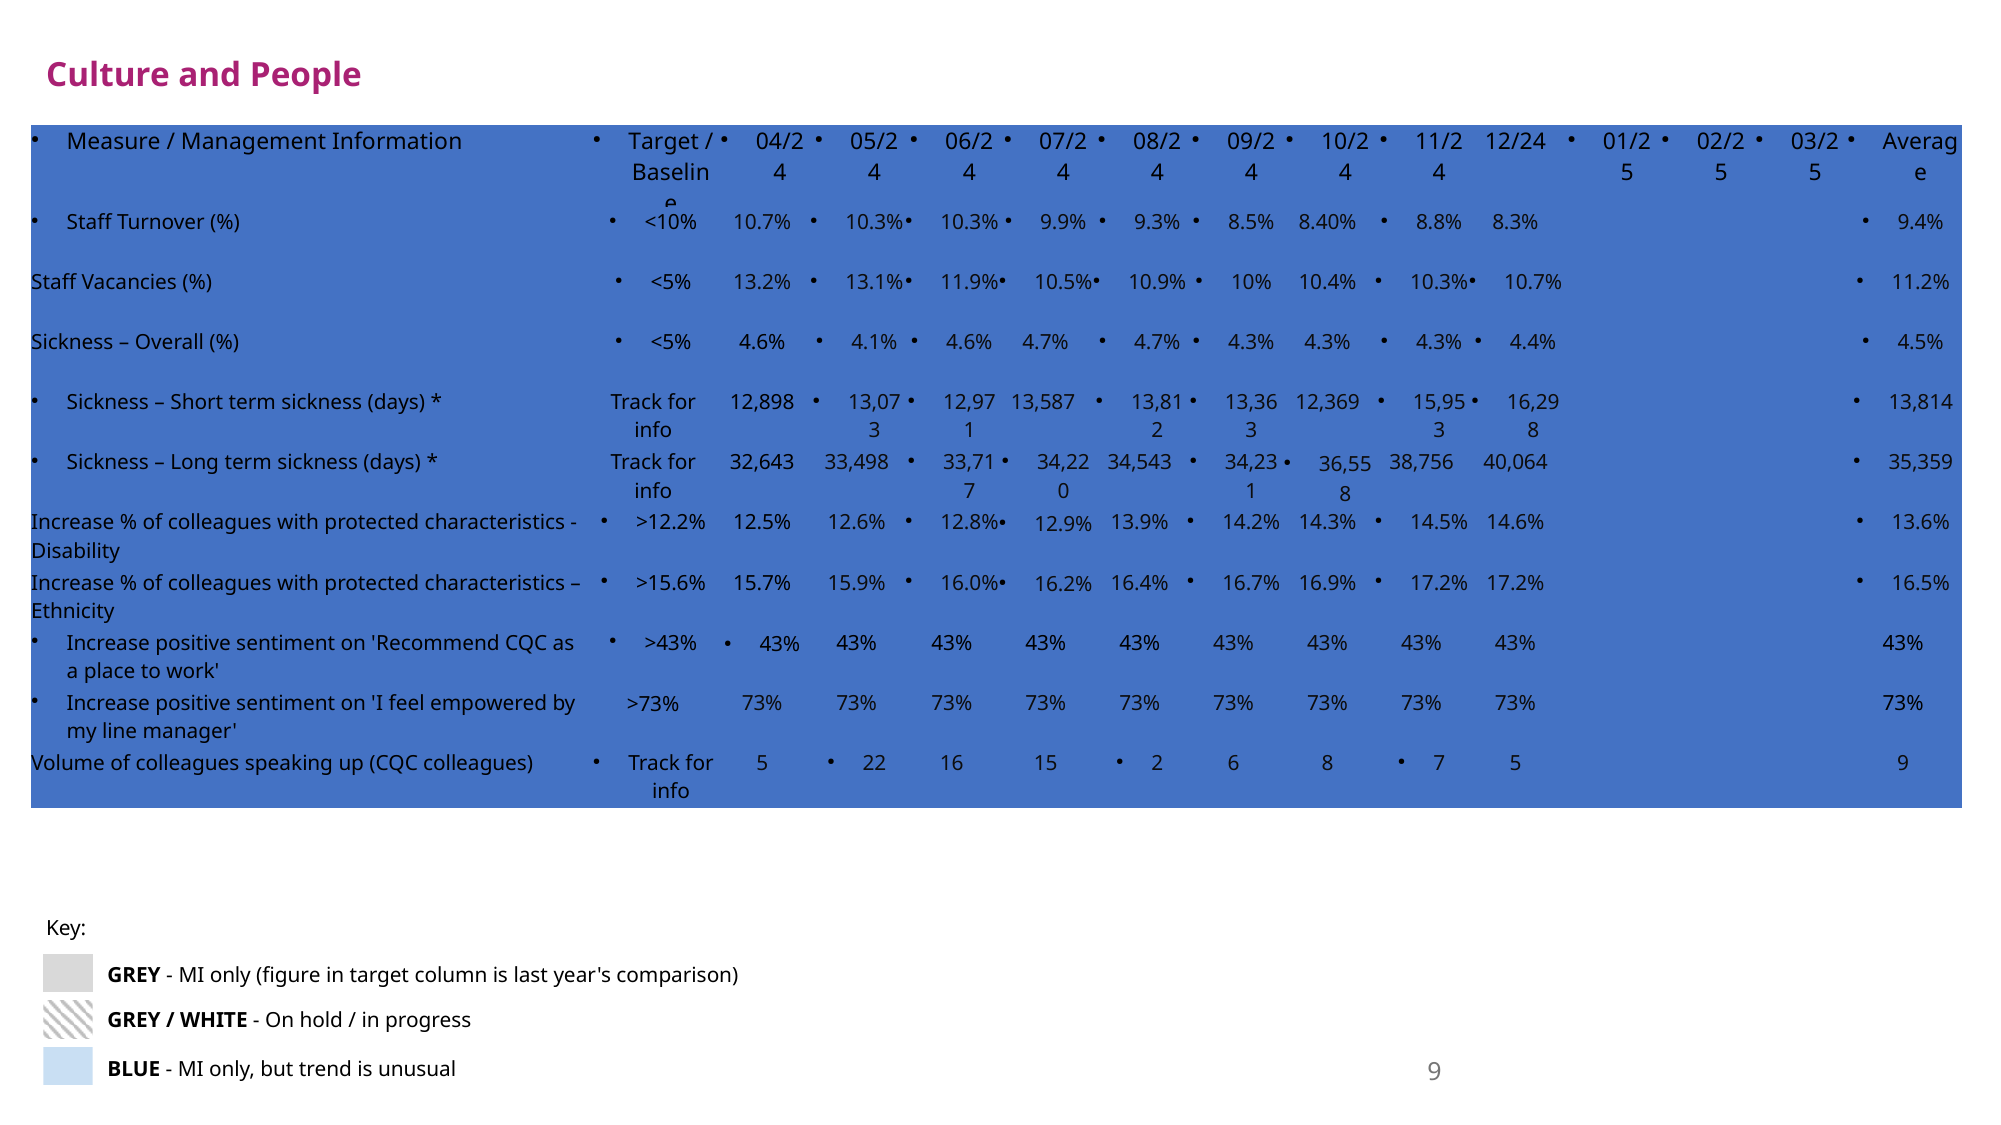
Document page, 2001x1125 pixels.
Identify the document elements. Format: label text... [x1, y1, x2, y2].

table_header 03/25 [1750, 125, 1844, 207]
table_cell 12.6% [809, 508, 905, 568]
table_cell [1750, 748, 1844, 808]
table_cell 13,073 [809, 387, 905, 448]
table_cell [1656, 568, 1750, 628]
table_cell Staff Turnover (%) [31, 207, 591, 267]
table_cell 16.4% [1093, 568, 1187, 628]
table_cell 32,643 [716, 448, 809, 508]
table_cell 16.5% [1844, 568, 1962, 628]
table_cell 34,220 [999, 448, 1093, 508]
table_cell 43% [999, 628, 1093, 688]
table_cell 4.5% [1844, 327, 1962, 387]
table_cell 8.40% [1281, 207, 1375, 267]
table_cell 43% [809, 628, 905, 688]
table_cell [1656, 448, 1750, 508]
table_cell >15.6% [591, 568, 716, 628]
table_cell >43% [591, 628, 716, 688]
table_cell 12,898 [716, 387, 809, 448]
table_cell [1562, 688, 1656, 748]
table_cell 73% [716, 688, 809, 748]
table_cell 43% [1281, 628, 1375, 688]
table_cell [1750, 688, 1844, 748]
table_cell 73% [1187, 688, 1281, 748]
table_cell 5 [716, 748, 809, 808]
table_cell 14.5% [1375, 508, 1468, 568]
table_header 01/25 [1562, 125, 1656, 207]
table_cell 8 [1281, 748, 1375, 808]
table_cell 15.7% [716, 568, 809, 628]
table_header 09/24 [1187, 125, 1281, 207]
table_cell 10.3% [905, 207, 999, 267]
table_cell 10.7% [716, 207, 809, 267]
table_cell 9.9% [999, 207, 1093, 267]
table_cell 4.7% [999, 327, 1093, 387]
table_cell Increase positive sentiment on 'I feel empowered by my line manager' [31, 688, 591, 748]
table_cell 14.6% [1468, 508, 1562, 568]
table_cell 43% [1093, 628, 1187, 688]
table_cell [1562, 628, 1656, 688]
table_cell 13.2% [716, 267, 809, 327]
table_cell 73% [1093, 688, 1187, 748]
table_cell 16.2% [999, 568, 1093, 628]
table_cell [1562, 267, 1656, 327]
table_cell 12.8% [905, 508, 999, 568]
table_cell 10% [1187, 267, 1281, 327]
table_cell 73% [809, 688, 905, 748]
table_cell 34,231 [1187, 448, 1281, 508]
table_cell 16.9% [1281, 568, 1375, 628]
table_cell 6 [1187, 748, 1281, 808]
table_cell Sickness – Short term sickness (days) * [31, 387, 591, 448]
table_cell [1562, 568, 1656, 628]
table_cell 9 [1844, 748, 1962, 808]
table_cell [1562, 748, 1656, 808]
table_cell <5% [591, 327, 716, 387]
table_cell 73% [1375, 688, 1468, 748]
text_box [43, 954, 92, 992]
table_cell [1656, 267, 1750, 327]
table_cell >12.2% [591, 508, 716, 568]
table_cell 73% [1468, 688, 1562, 748]
table_cell 34,543 [1093, 448, 1187, 508]
table_header Measure / Management Information [31, 125, 591, 207]
table_cell 9.3% [1093, 207, 1187, 267]
table_cell [1656, 628, 1750, 688]
table_cell [1750, 207, 1844, 267]
table_cell 11.2% [1844, 267, 1962, 327]
table_cell 4.6% [716, 327, 809, 387]
text_box GREY - MI only (figure in target column is last year's comparison) [92, 954, 682, 995]
table_cell 15,953 [1375, 387, 1468, 448]
table_header 10/24 [1281, 125, 1375, 207]
table_header 11/24 [1375, 125, 1468, 207]
table_cell 16,298 [1468, 387, 1562, 448]
table_cell [1750, 628, 1844, 688]
table_cell 9.4% [1844, 207, 1962, 267]
table_cell Increase positive sentiment on 'Recommend CQC as a place to work' [31, 628, 591, 688]
table_cell [1750, 508, 1844, 568]
table_cell 73% [905, 688, 999, 748]
table_cell 12,971 [905, 387, 999, 448]
table_cell 8.8% [1375, 207, 1468, 267]
table_cell [1656, 748, 1750, 808]
table_cell Sickness – Overall (%) [31, 327, 591, 387]
table_cell <5% [591, 267, 716, 327]
table_cell 8.5% [1187, 207, 1281, 267]
text_box Key: [31, 906, 99, 948]
table_cell 4.1% [809, 327, 905, 387]
table_cell 10.7% [1468, 267, 1562, 327]
table_cell Sickness – Long term sickness (days) * [31, 448, 591, 508]
table_cell [1750, 387, 1844, 448]
text_box GREY / WHITE - On hold / in progress [92, 999, 445, 1040]
table_cell [1750, 568, 1844, 628]
table_cell <10% [591, 207, 716, 267]
table_cell 10.3% [809, 207, 905, 267]
table_cell 10.5% [999, 267, 1093, 327]
table_header 08/24 [1093, 125, 1187, 207]
table_cell [1750, 327, 1844, 387]
table_cell [1562, 448, 1656, 508]
table_cell 22 [809, 748, 905, 808]
table_cell [1656, 387, 1750, 448]
table_cell 10.4% [1281, 267, 1375, 327]
table_cell 4.3% [1375, 327, 1468, 387]
table_cell 13.6% [1844, 508, 1962, 568]
table_cell 13,363 [1187, 387, 1281, 448]
table_cell 14.2% [1187, 508, 1281, 568]
table_cell 38,756 [1375, 448, 1468, 508]
table_cell 73% [999, 688, 1093, 748]
table_cell 16 [905, 748, 999, 808]
table_header 06/24 [905, 125, 999, 207]
text_box BLUE - MI only, but trend is unusual [92, 1048, 435, 1089]
table_cell 4.6% [905, 327, 999, 387]
table_cell 43% [716, 628, 809, 688]
table_cell Increase % of colleagues with protected characteristics - Disability [31, 508, 591, 568]
table_cell Track for info [591, 748, 716, 808]
table_cell 13,587 [999, 387, 1093, 448]
table_cell 15.9% [809, 568, 905, 628]
table_header 12/24 [1468, 125, 1562, 207]
table_cell 4.4% [1468, 327, 1562, 387]
table_cell 40,064 [1468, 448, 1562, 508]
table_cell 17.2% [1375, 568, 1468, 628]
text_box [43, 1001, 92, 1039]
table_cell [1656, 207, 1750, 267]
table_cell 16.0% [905, 568, 999, 628]
table_cell [1562, 387, 1656, 448]
slide_number 9 [1412, 1042, 1863, 1103]
table_cell 35,359 [1844, 448, 1962, 508]
table_cell 33,717 [905, 448, 999, 508]
table_header 07/24 [999, 125, 1093, 207]
table_cell [1750, 448, 1844, 508]
table_header 02/25 [1656, 125, 1750, 207]
table_cell 4.3% [1281, 327, 1375, 387]
text_box [43, 1047, 93, 1085]
table_cell 5 [1468, 748, 1562, 808]
table_cell [1562, 327, 1656, 387]
table_cell 10.3% [1375, 267, 1468, 327]
table_cell 73% [1281, 688, 1375, 748]
table_header 04/24 [716, 125, 809, 207]
table_cell 43% [905, 628, 999, 688]
table_cell Volume of colleagues speaking up (CQC colleagues) [31, 748, 591, 808]
table_cell 73% [1844, 688, 1962, 748]
table_cell 14.3% [1281, 508, 1375, 568]
table_cell 13.9% [1093, 508, 1187, 568]
table_cell Increase % of colleagues with protected characteristics – Ethnicity [31, 568, 591, 628]
table_cell 11.9% [905, 267, 999, 327]
table_cell 12,369 [1281, 387, 1375, 448]
table_cell [1562, 207, 1656, 267]
table_cell 13,814 [1844, 387, 1962, 448]
table_cell 2 [1093, 748, 1187, 808]
table_cell 17.2% [1468, 568, 1562, 628]
table_header Target / Baseline [591, 125, 716, 207]
table_header Average [1844, 125, 1962, 207]
table_cell [1562, 508, 1656, 568]
table_cell 12.5% [716, 508, 809, 568]
table_cell 7 [1375, 748, 1468, 808]
table_cell 13.1% [809, 267, 905, 327]
table_cell 43% [1187, 628, 1281, 688]
table_header 05/24 [809, 125, 905, 207]
table_cell 12.9% [999, 508, 1093, 568]
table_cell 43% [1468, 628, 1562, 688]
table_cell 43% [1844, 628, 1962, 688]
table_cell 43% [1375, 628, 1468, 688]
table_cell 8.3% [1468, 207, 1562, 267]
table_cell Staff Vacancies (%) [31, 267, 591, 327]
table_cell 13,812 [1093, 387, 1187, 448]
table_cell [1656, 508, 1750, 568]
table_cell 33,498 [809, 448, 905, 508]
table_cell 4.7% [1093, 327, 1187, 387]
table_cell 16.7% [1187, 568, 1281, 628]
table_cell >73% [591, 688, 716, 748]
table_cell [1656, 688, 1750, 748]
table_cell [1656, 327, 1750, 387]
title Culture and People [31, 45, 660, 102]
table_cell 15 [999, 748, 1093, 808]
table_cell Track for info [591, 387, 716, 448]
table_cell 10.9% [1093, 267, 1187, 327]
table_cell [1750, 267, 1844, 327]
table_cell Track for info [591, 448, 716, 508]
table_cell 36,558 [1281, 448, 1375, 508]
table_cell 4.3% [1187, 327, 1281, 387]
